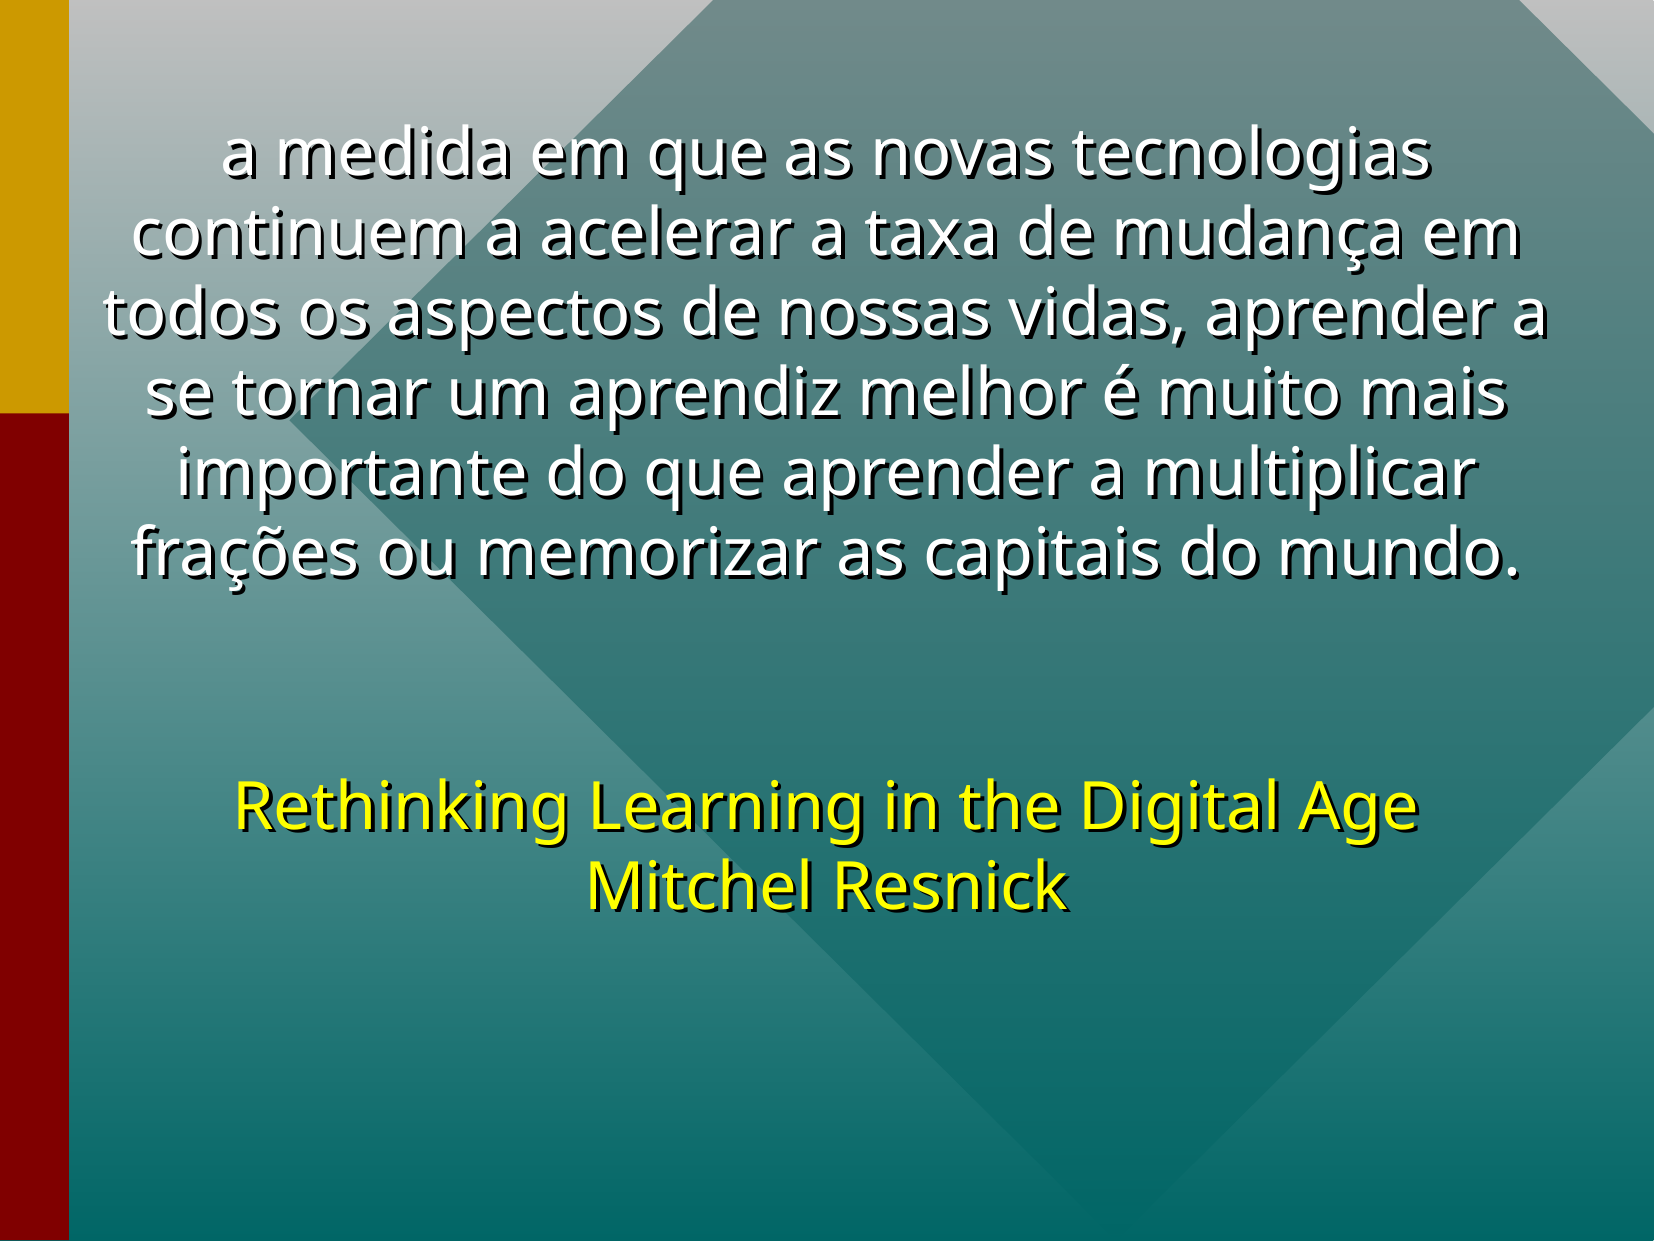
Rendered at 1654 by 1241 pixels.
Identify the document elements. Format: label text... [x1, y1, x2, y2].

subtitle a medida em que as novas tecnologias continuem a acelerar a taxa de mudança em todos os aspectos de nossas vidas, aprender a se tornar um aprendiz melhor é muito mais importante do que aprender a multiplicar frações ou memorizar as capitais do mundo. Rethinking Learning in the Digital Age Mitchel Resnick [82, 49, 1571, 1109]
